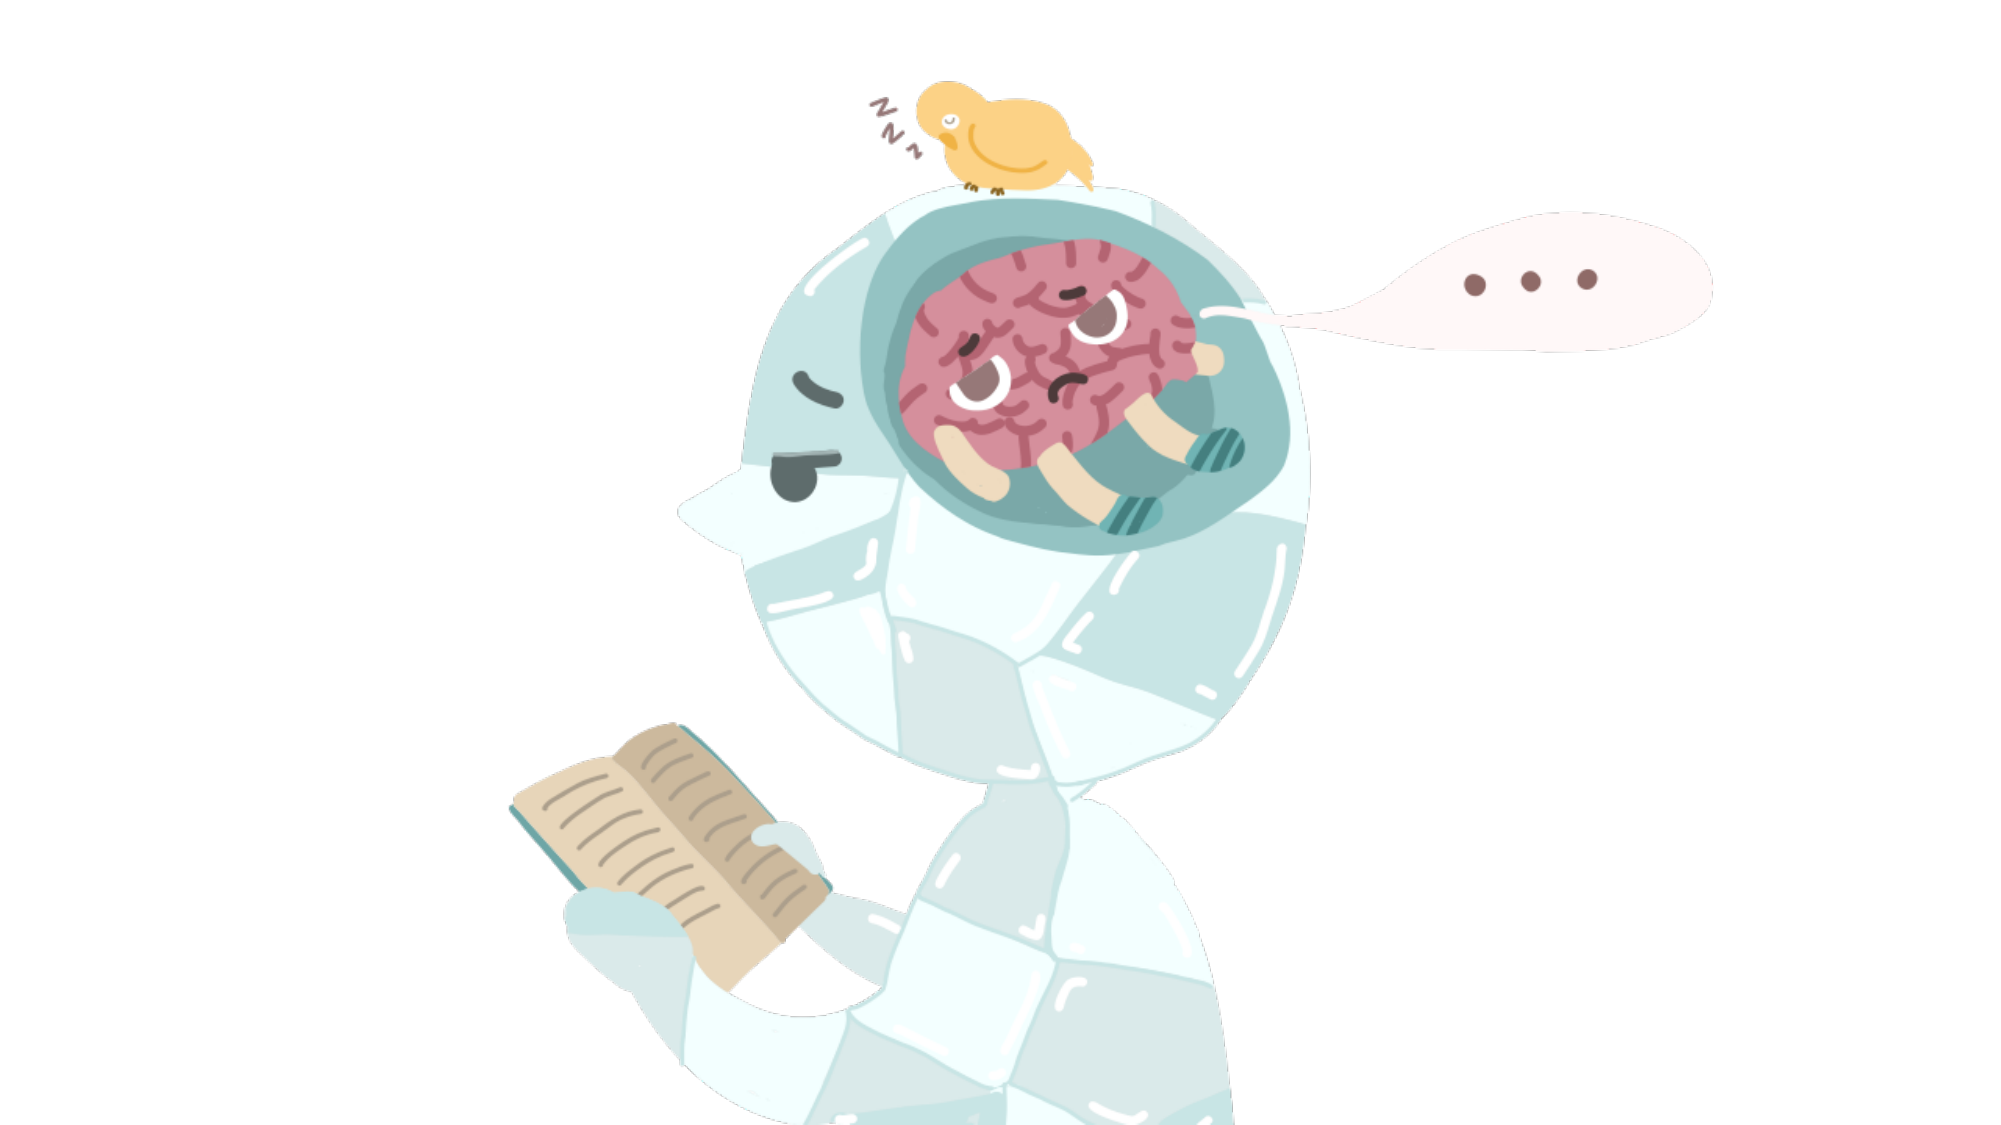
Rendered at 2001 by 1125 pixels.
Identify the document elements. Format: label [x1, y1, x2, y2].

picture [463, 63, 1759, 1125]
